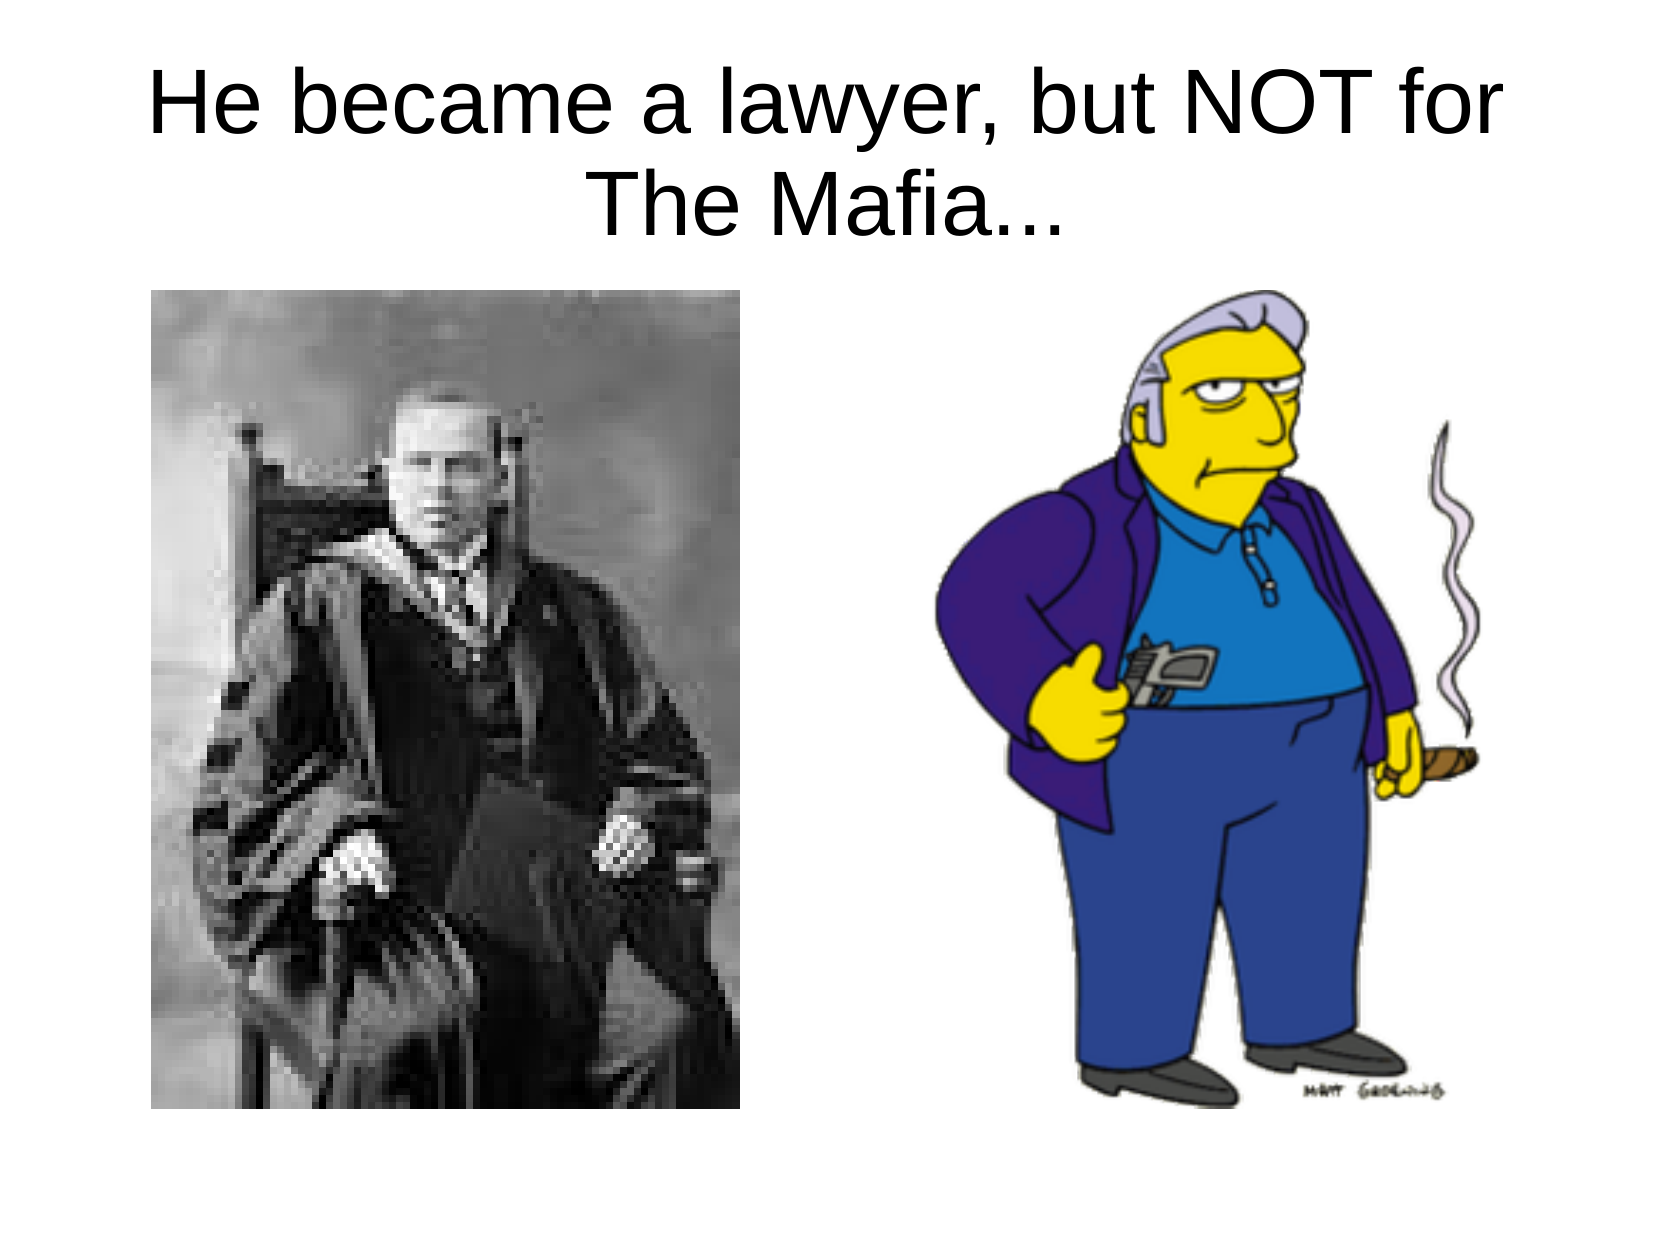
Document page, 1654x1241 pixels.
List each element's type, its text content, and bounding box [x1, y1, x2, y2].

picture [151, 290, 740, 1109]
picture [928, 290, 1489, 1109]
title He became a lawyer, but NOT for The Mafia... [82, 49, 1571, 257]
